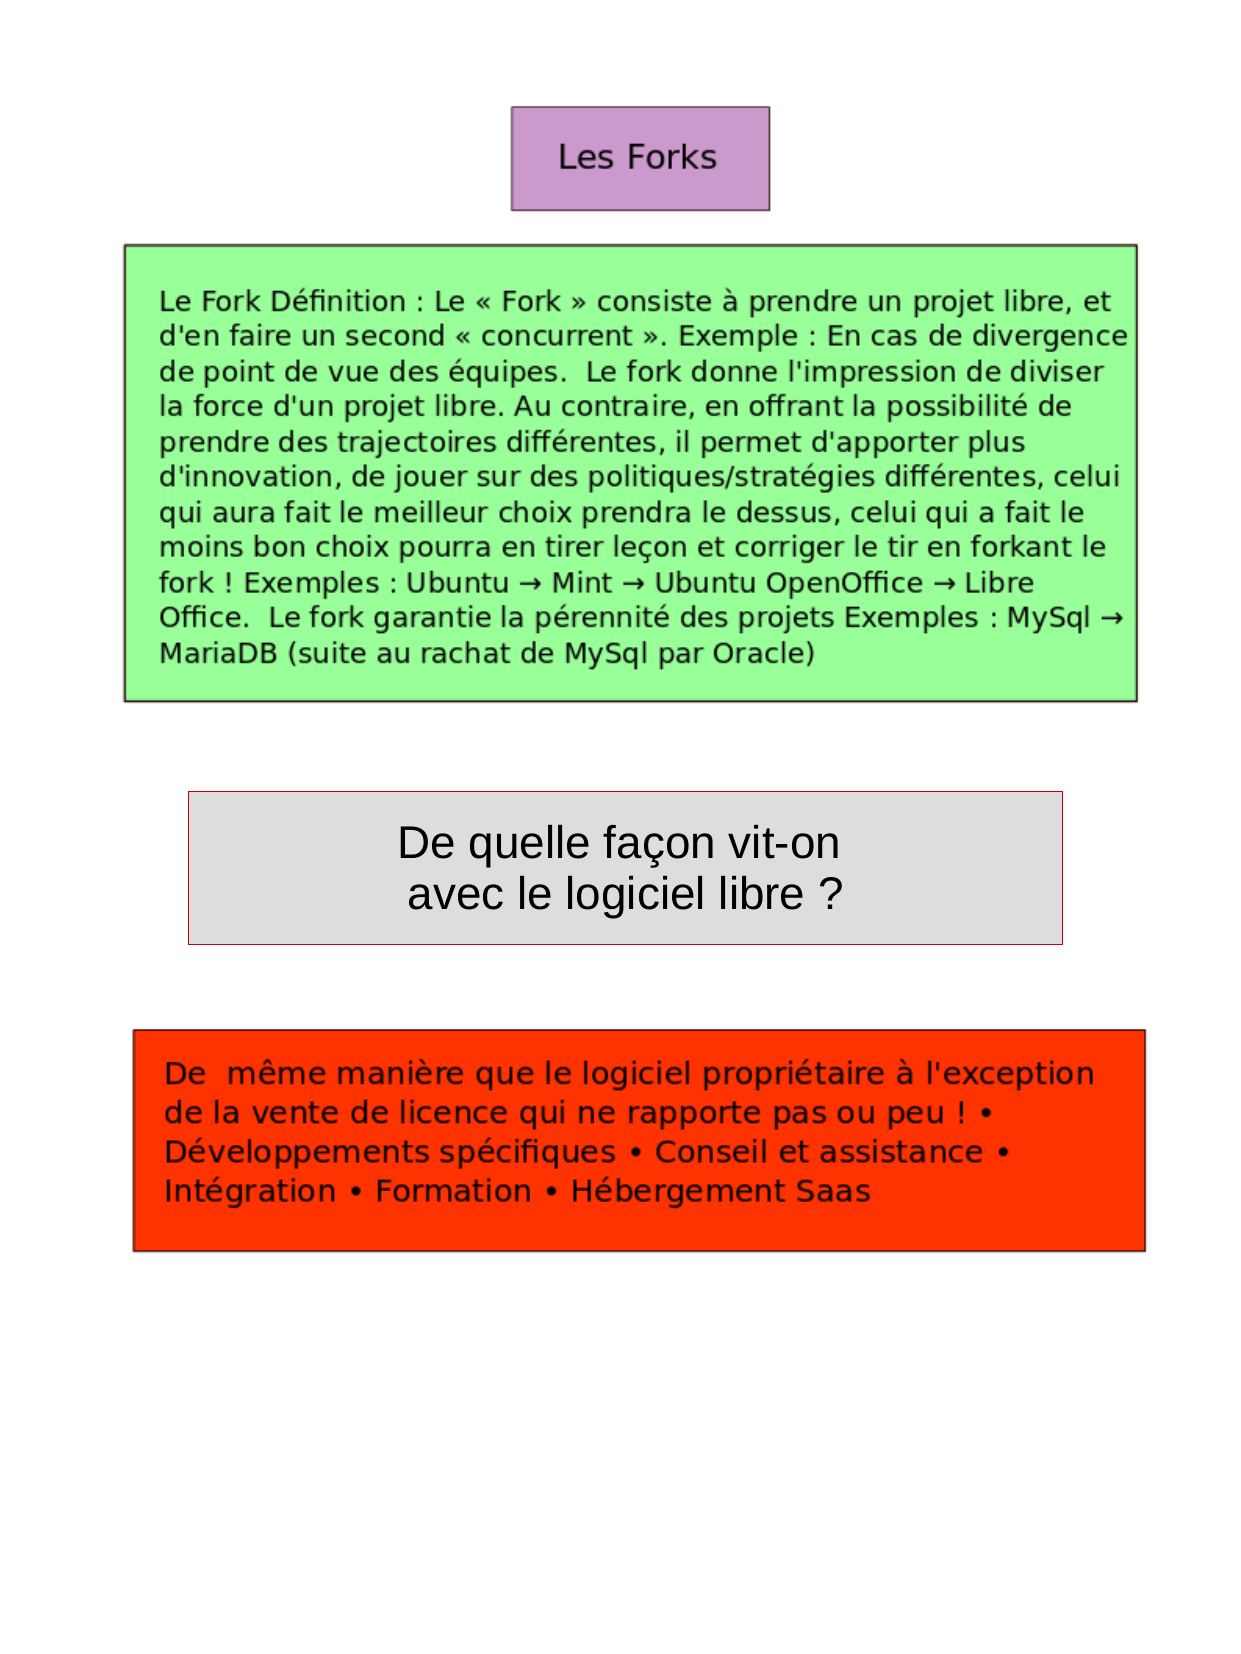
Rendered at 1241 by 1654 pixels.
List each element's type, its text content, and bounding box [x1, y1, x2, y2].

picture [70, 59, 1224, 733]
picture [114, 1006, 1168, 1307]
text_box De quelle façon vit-on avec le logiciel libre ? [188, 791, 1063, 945]
